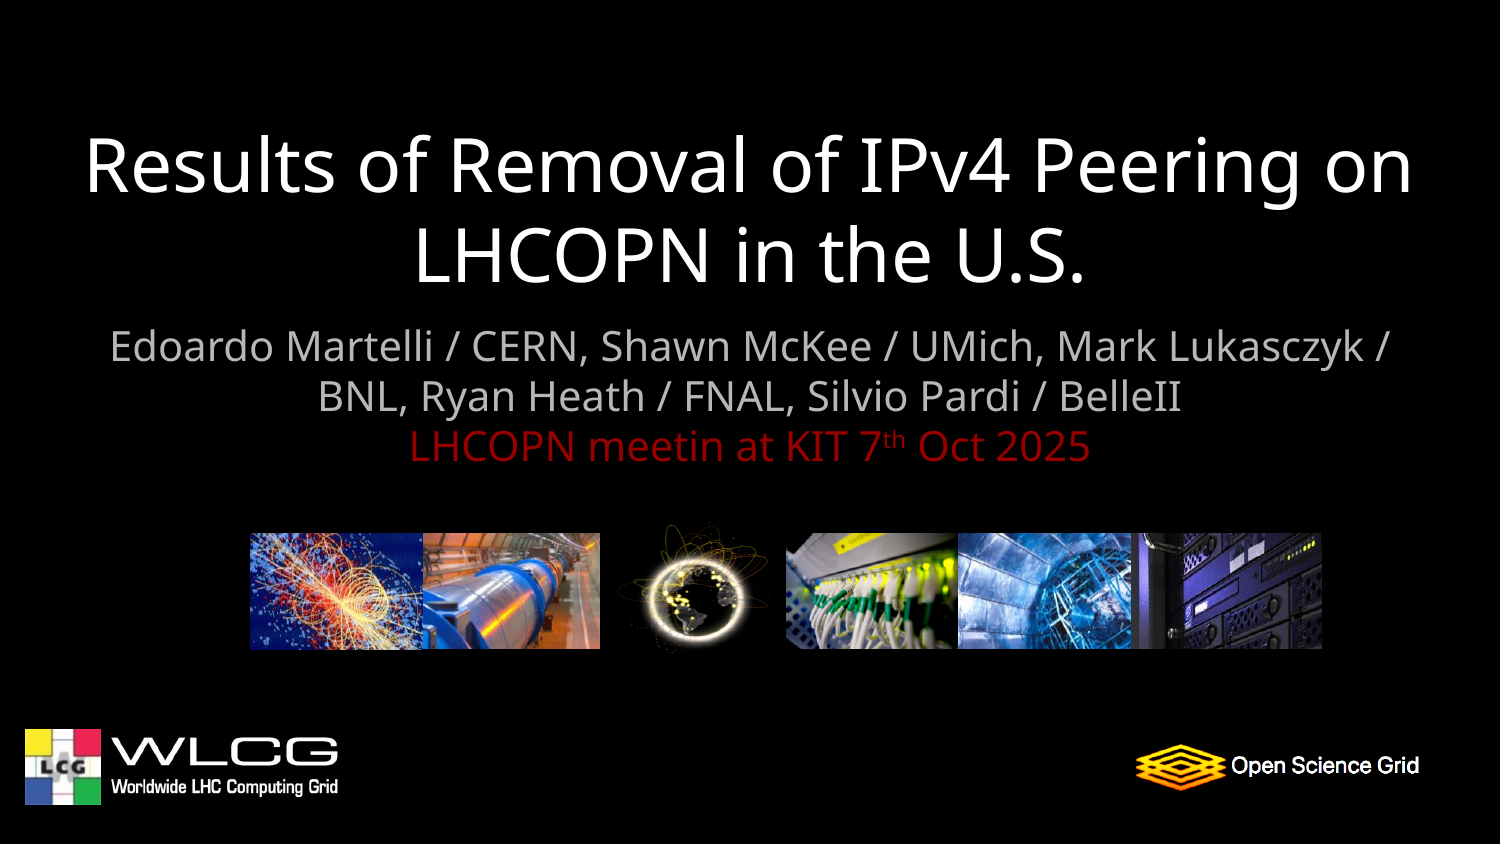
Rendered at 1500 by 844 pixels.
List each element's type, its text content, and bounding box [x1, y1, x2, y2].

picture [250, 533, 600, 650]
picture [1124, 736, 1428, 796]
subtitle Edoardo Martelli / CERN, Shawn McKee / UMich, Mark Lukasczyk / BNL, Ryan Heath / FNAL, Silvio Pardi / BelleII LHCOPN meetin at KIT 7th Oct 2025 [51, 304, 1449, 475]
picture [786, 533, 1322, 649]
title Results of Removal of IPv4 Peering on LHCOPN in the U.S. [51, 7, 1449, 304]
picture [616, 505, 770, 655]
picture [25, 721, 364, 812]
